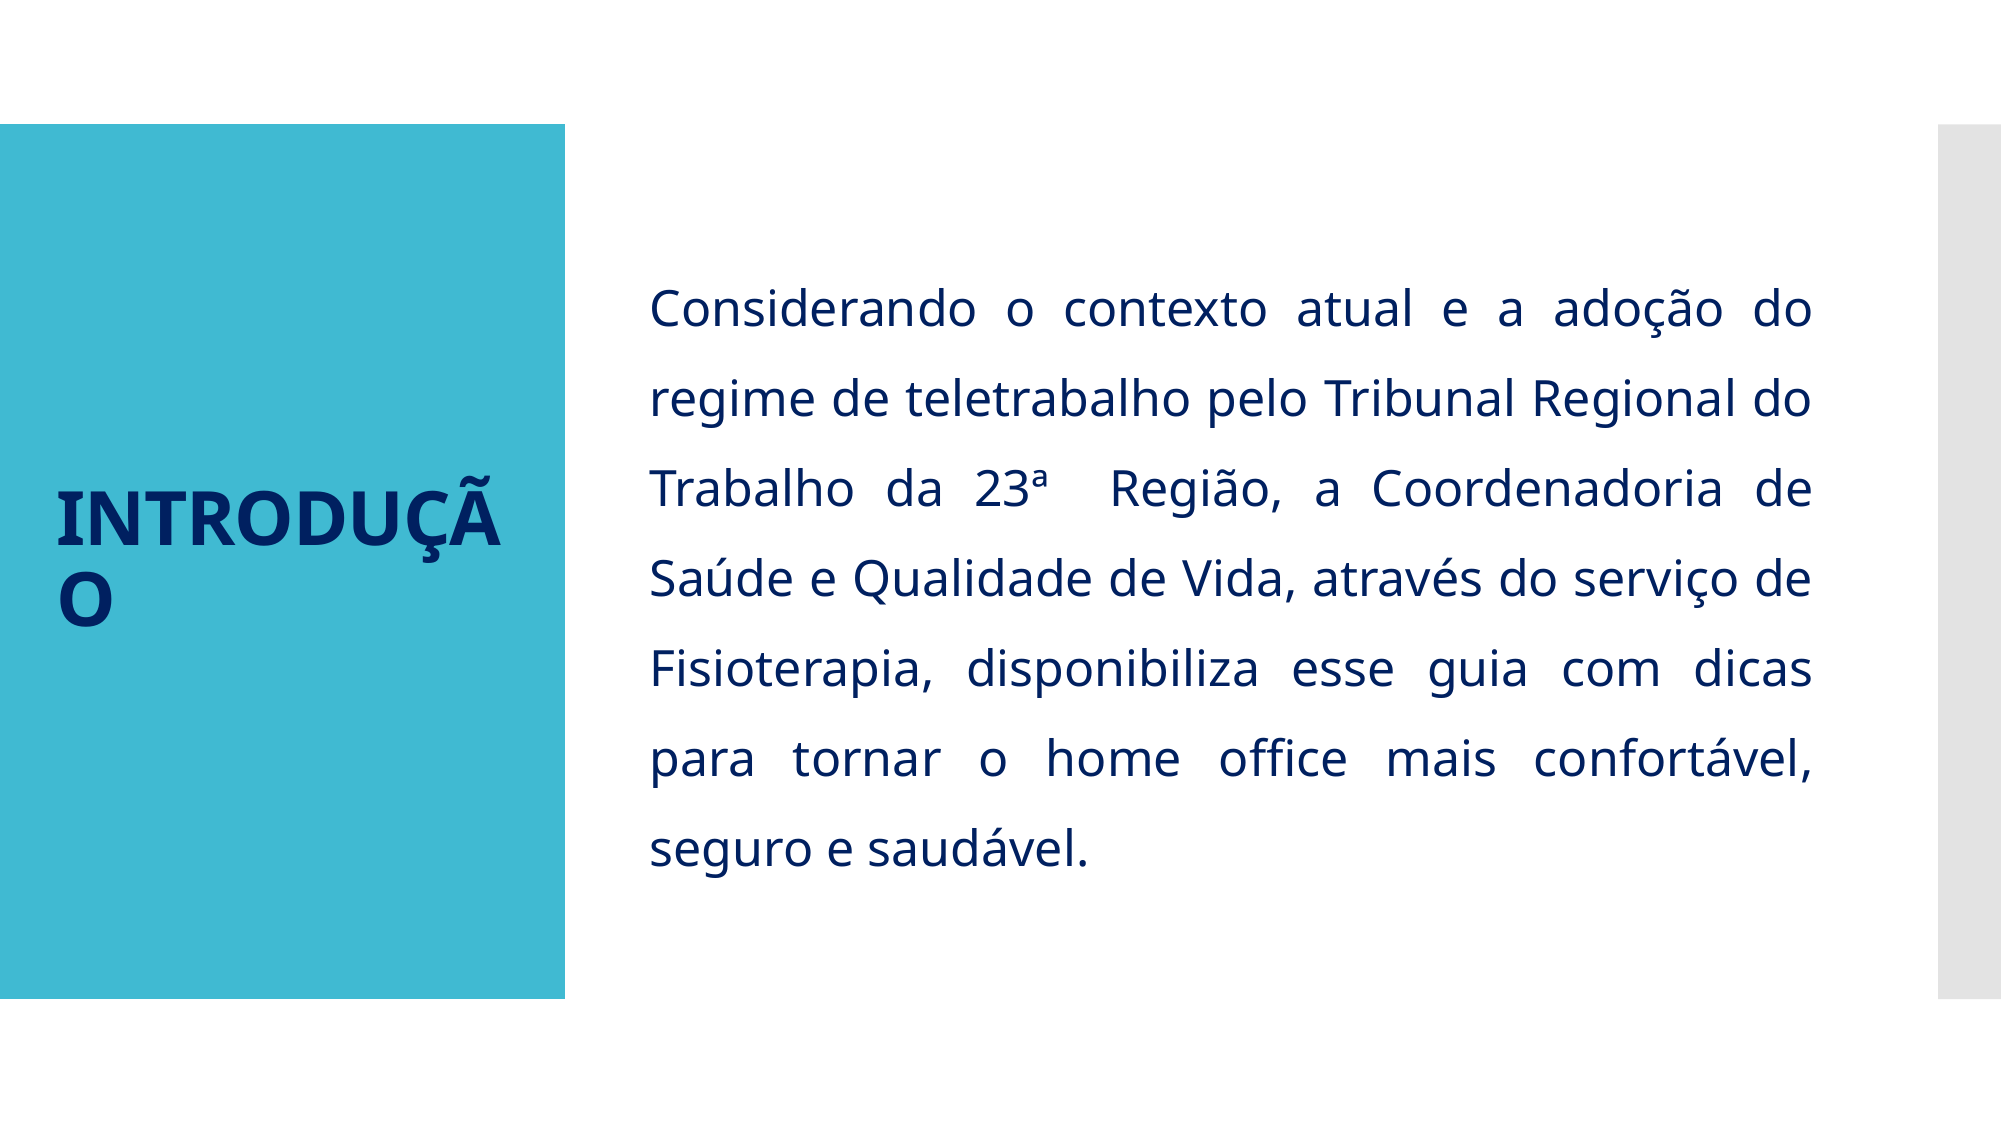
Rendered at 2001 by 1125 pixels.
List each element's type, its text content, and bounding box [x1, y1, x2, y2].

title INTRODUÇÃO [41, 184, 550, 940]
list Considerando o contexto atual e a adoção do regime de teletrabalho pelo Tribunal Regional do Trabalho da 23ª Região, a Coordenadoria de Saúde e Qualidade de Vida, através do serviço de Fisioterapia, disponibiliza esse guia com dicas para tornar o home office mais confortável, seguro e saudável. [634, 141, 1835, 982]
